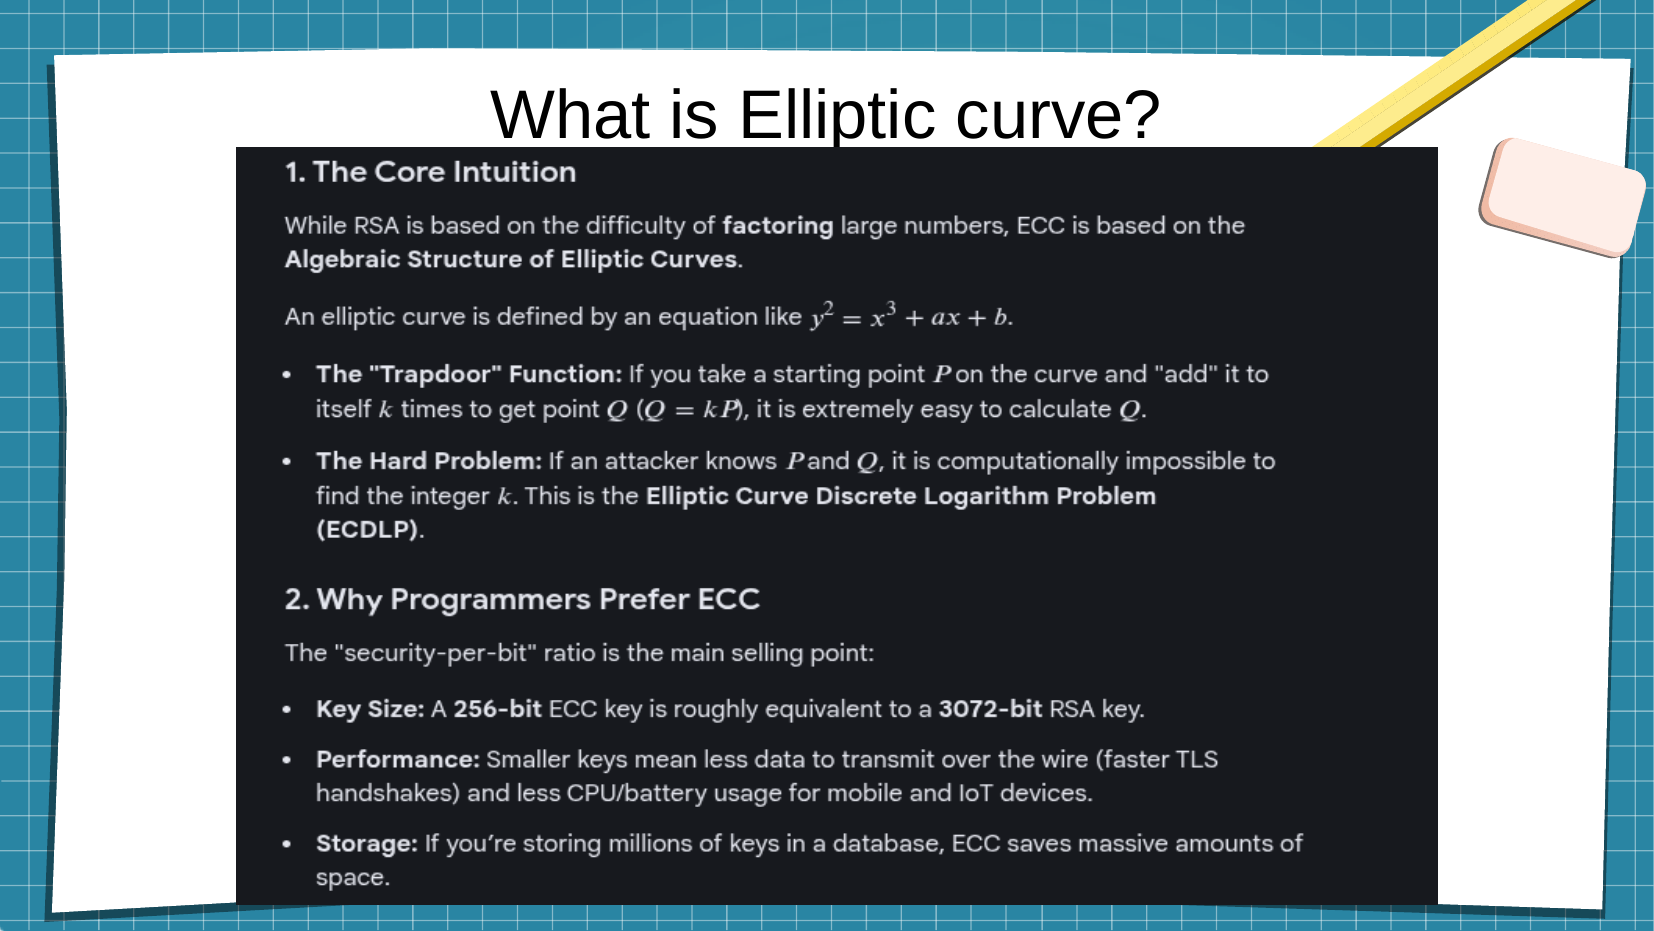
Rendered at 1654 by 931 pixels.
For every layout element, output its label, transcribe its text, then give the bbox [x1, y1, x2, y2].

picture [236, 147, 1438, 905]
title What is Elliptic curve? [82, 37, 1571, 193]
